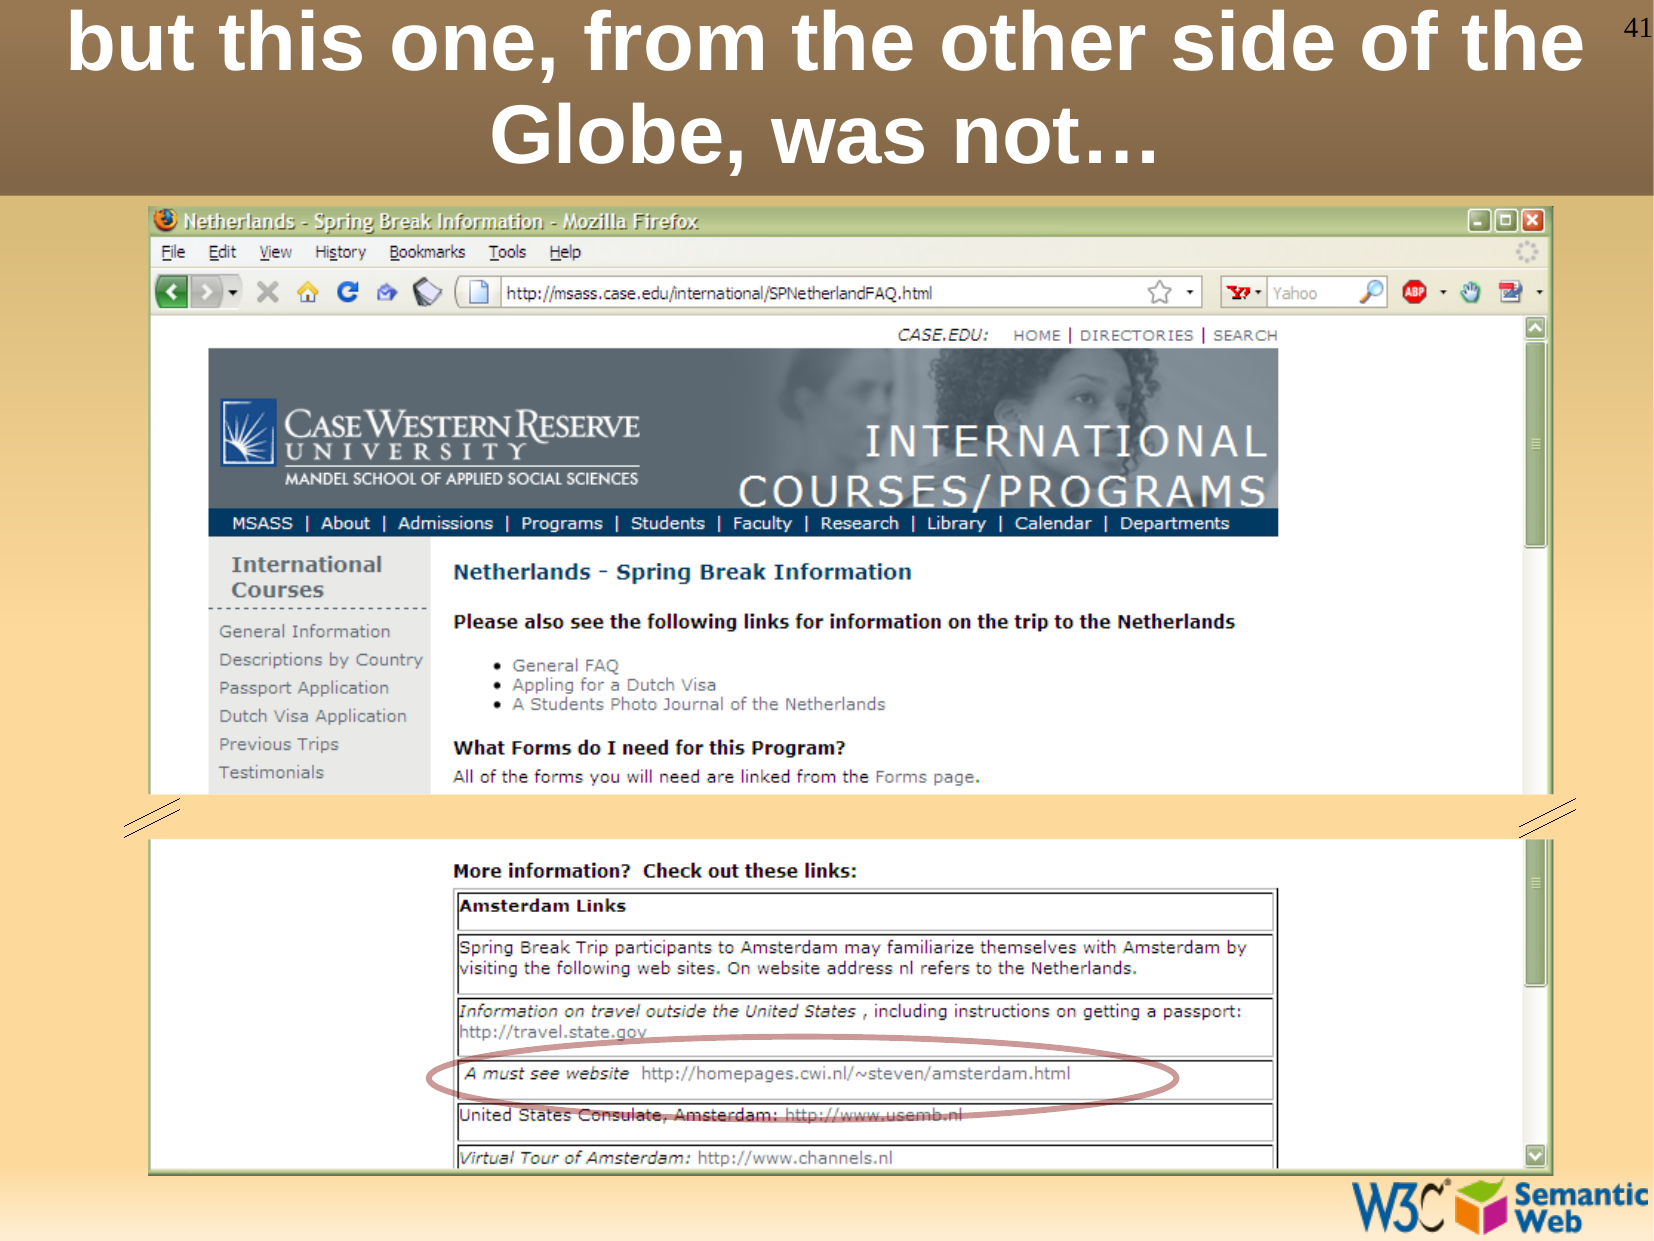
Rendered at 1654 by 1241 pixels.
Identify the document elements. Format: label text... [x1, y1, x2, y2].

picture [0, 182, 1654, 1241]
title but this one, from the other side of the Globe, was not… [0, 0, 1654, 182]
